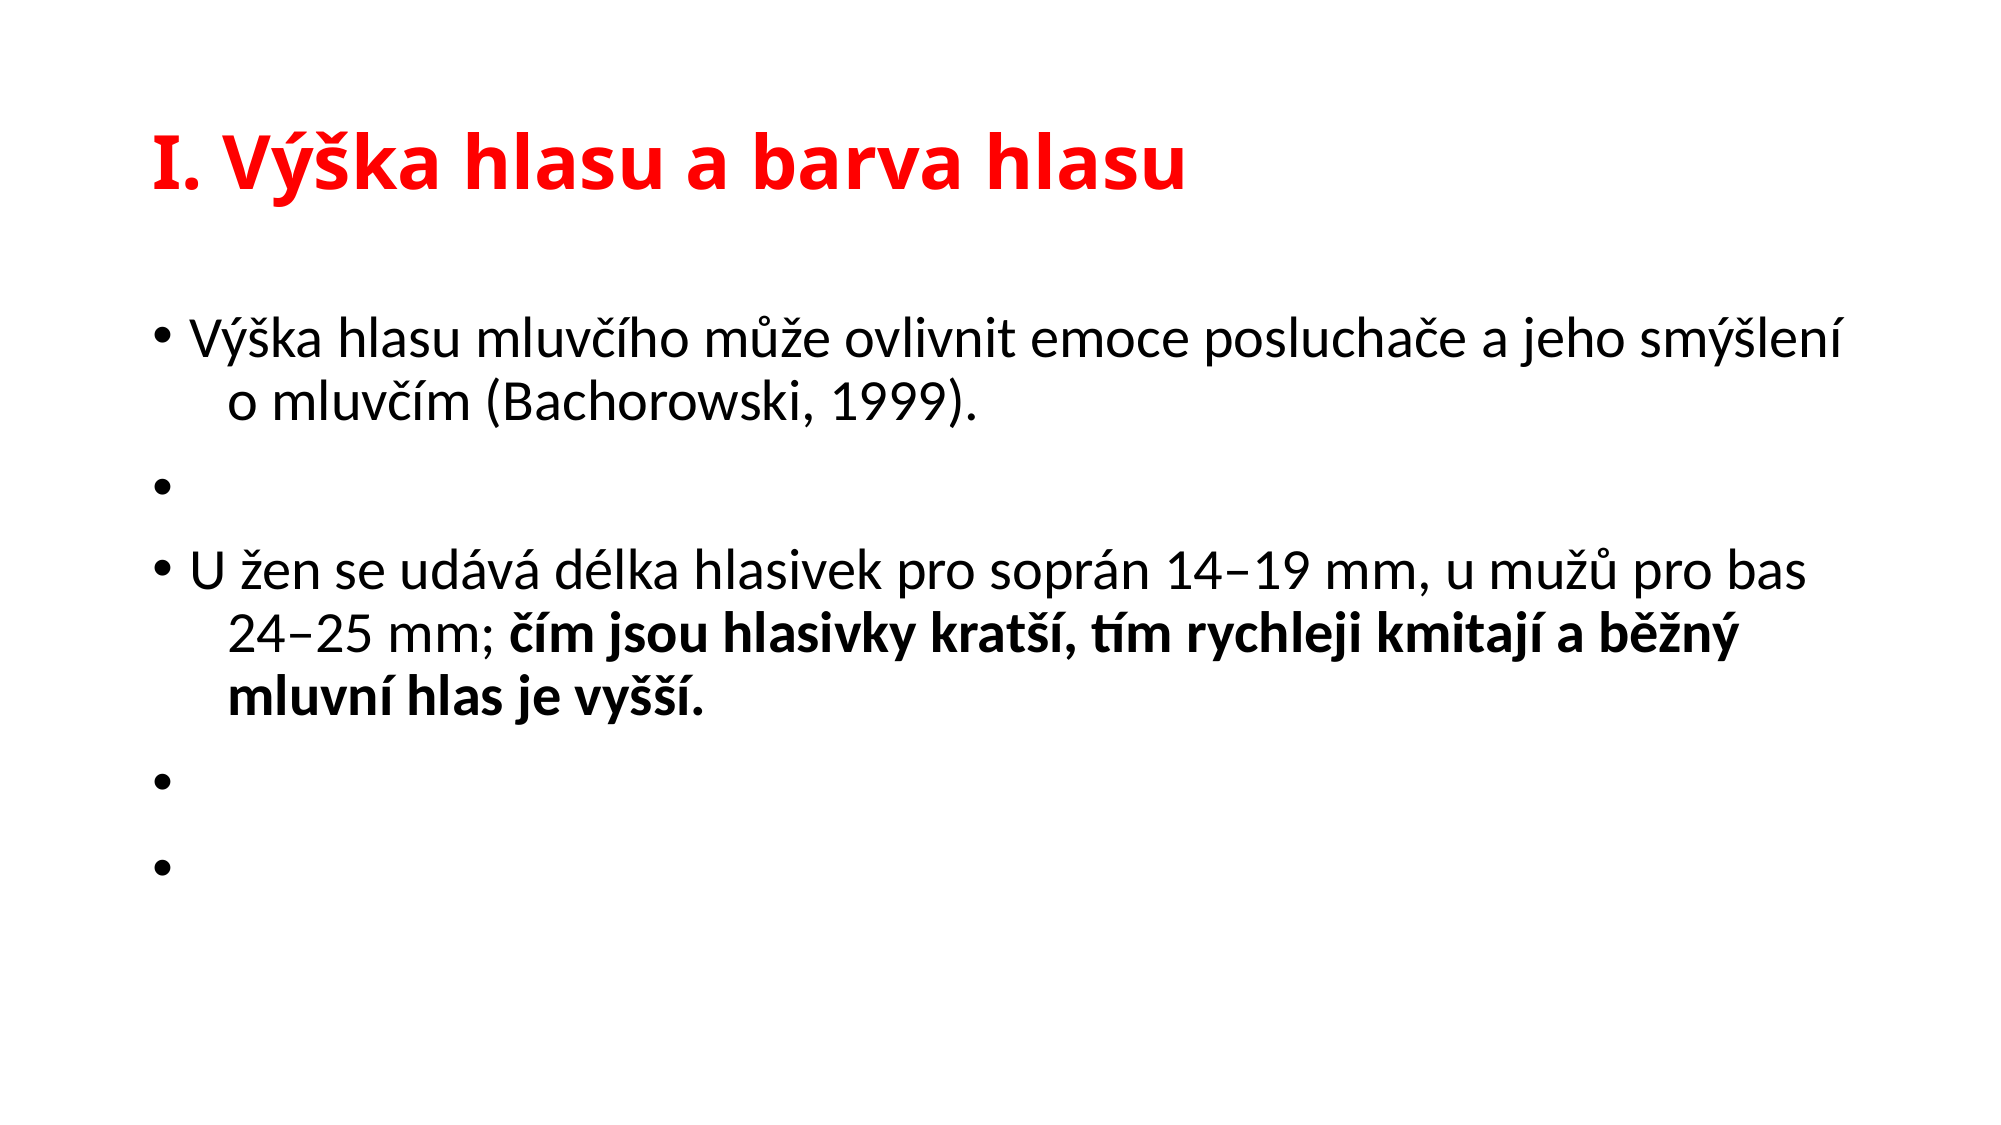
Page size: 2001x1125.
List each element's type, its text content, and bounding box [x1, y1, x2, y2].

title I. Výška hlasu a barva hlasu [137, 59, 1863, 278]
list Výška hlasu mluvčího může ovlivnit emoce posluchače a jeho smýšlení o mluvčím (Bachorowski, 1999). U žen se udává délka hlasivek pro soprán 14–19 mm, u mužů pro bas 24–25 mm; čím jsou hlasivky kratší, tím rychleji kmitají a běžný mluvní hlas je vyšší. [137, 299, 1863, 1014]
